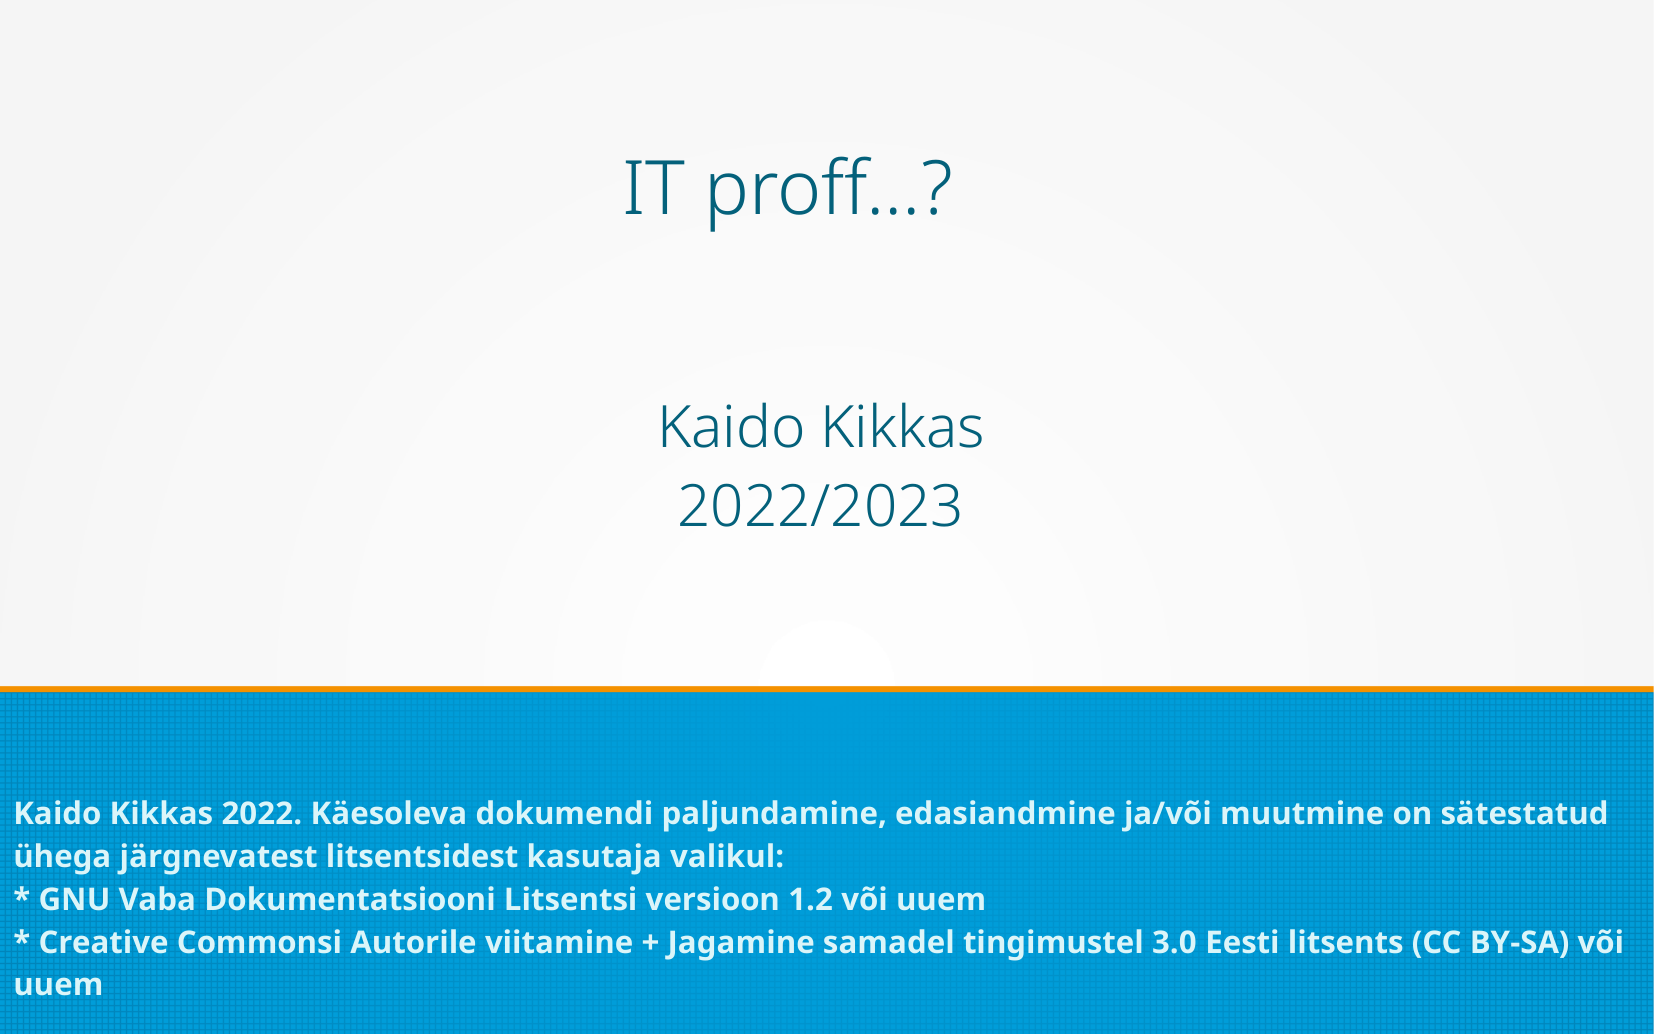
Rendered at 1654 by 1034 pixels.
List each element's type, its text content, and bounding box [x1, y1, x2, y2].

title IT proff...? [75, 37, 1501, 237]
title Kaido Kikkas 2022/2023 [259, 344, 1382, 544]
picture [0, 0, 1654, 692]
subtitle Kaido Kikkas 2022. Käesoleva dokumendi paljundamine, edasiandmine ja/või muutmine on sätestatud ühega järgnevatest litsentsidest kasutaja valikul: * GNU Vaba Dokumentatsiooni Litsentsi versioon 1.2 või uuem * Creative Commonsi Autorile viitamine + Jagamine samadel tingimustel 3.0 Eesti litsents (CC BY-SA) või uuem [13, 791, 1630, 1004]
